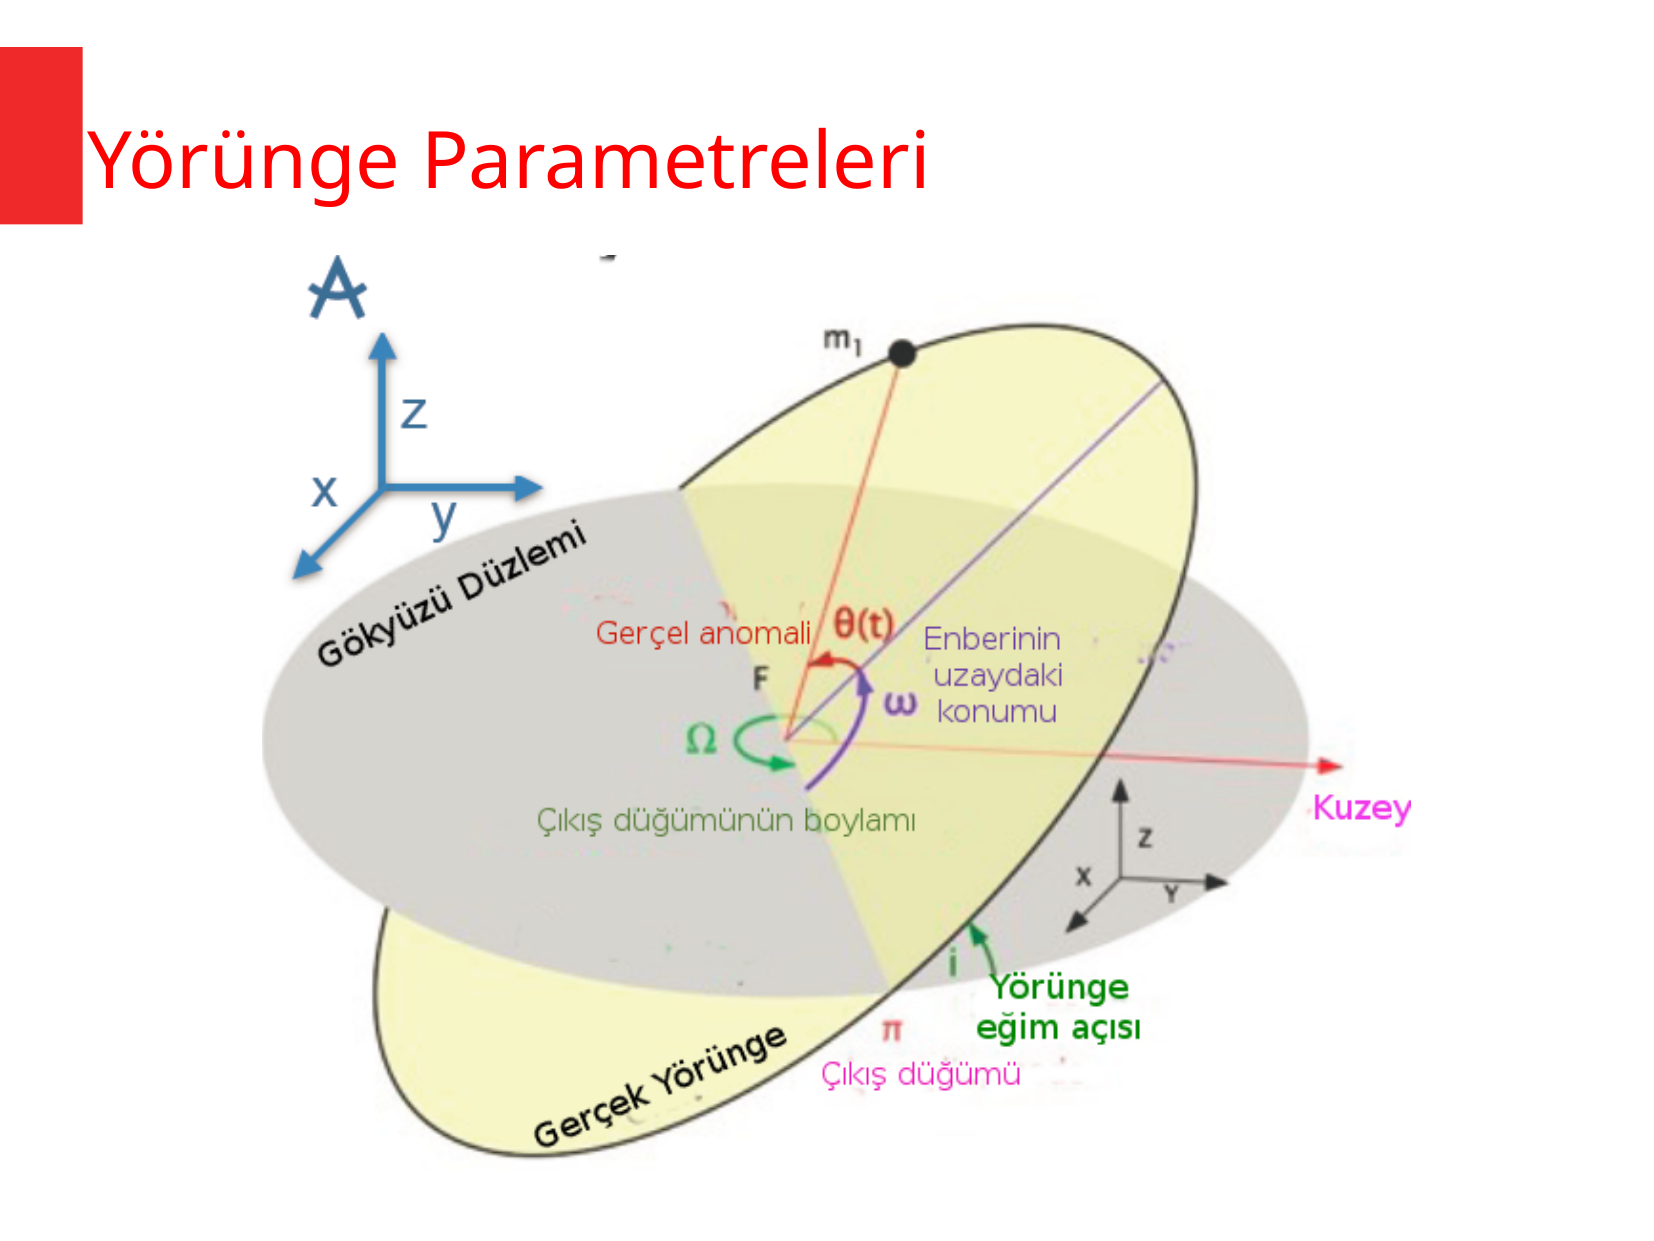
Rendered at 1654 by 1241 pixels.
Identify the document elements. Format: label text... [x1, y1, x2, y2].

picture [262, 255, 1411, 1171]
title Yörünge Parametreleri [87, 79, 1623, 237]
